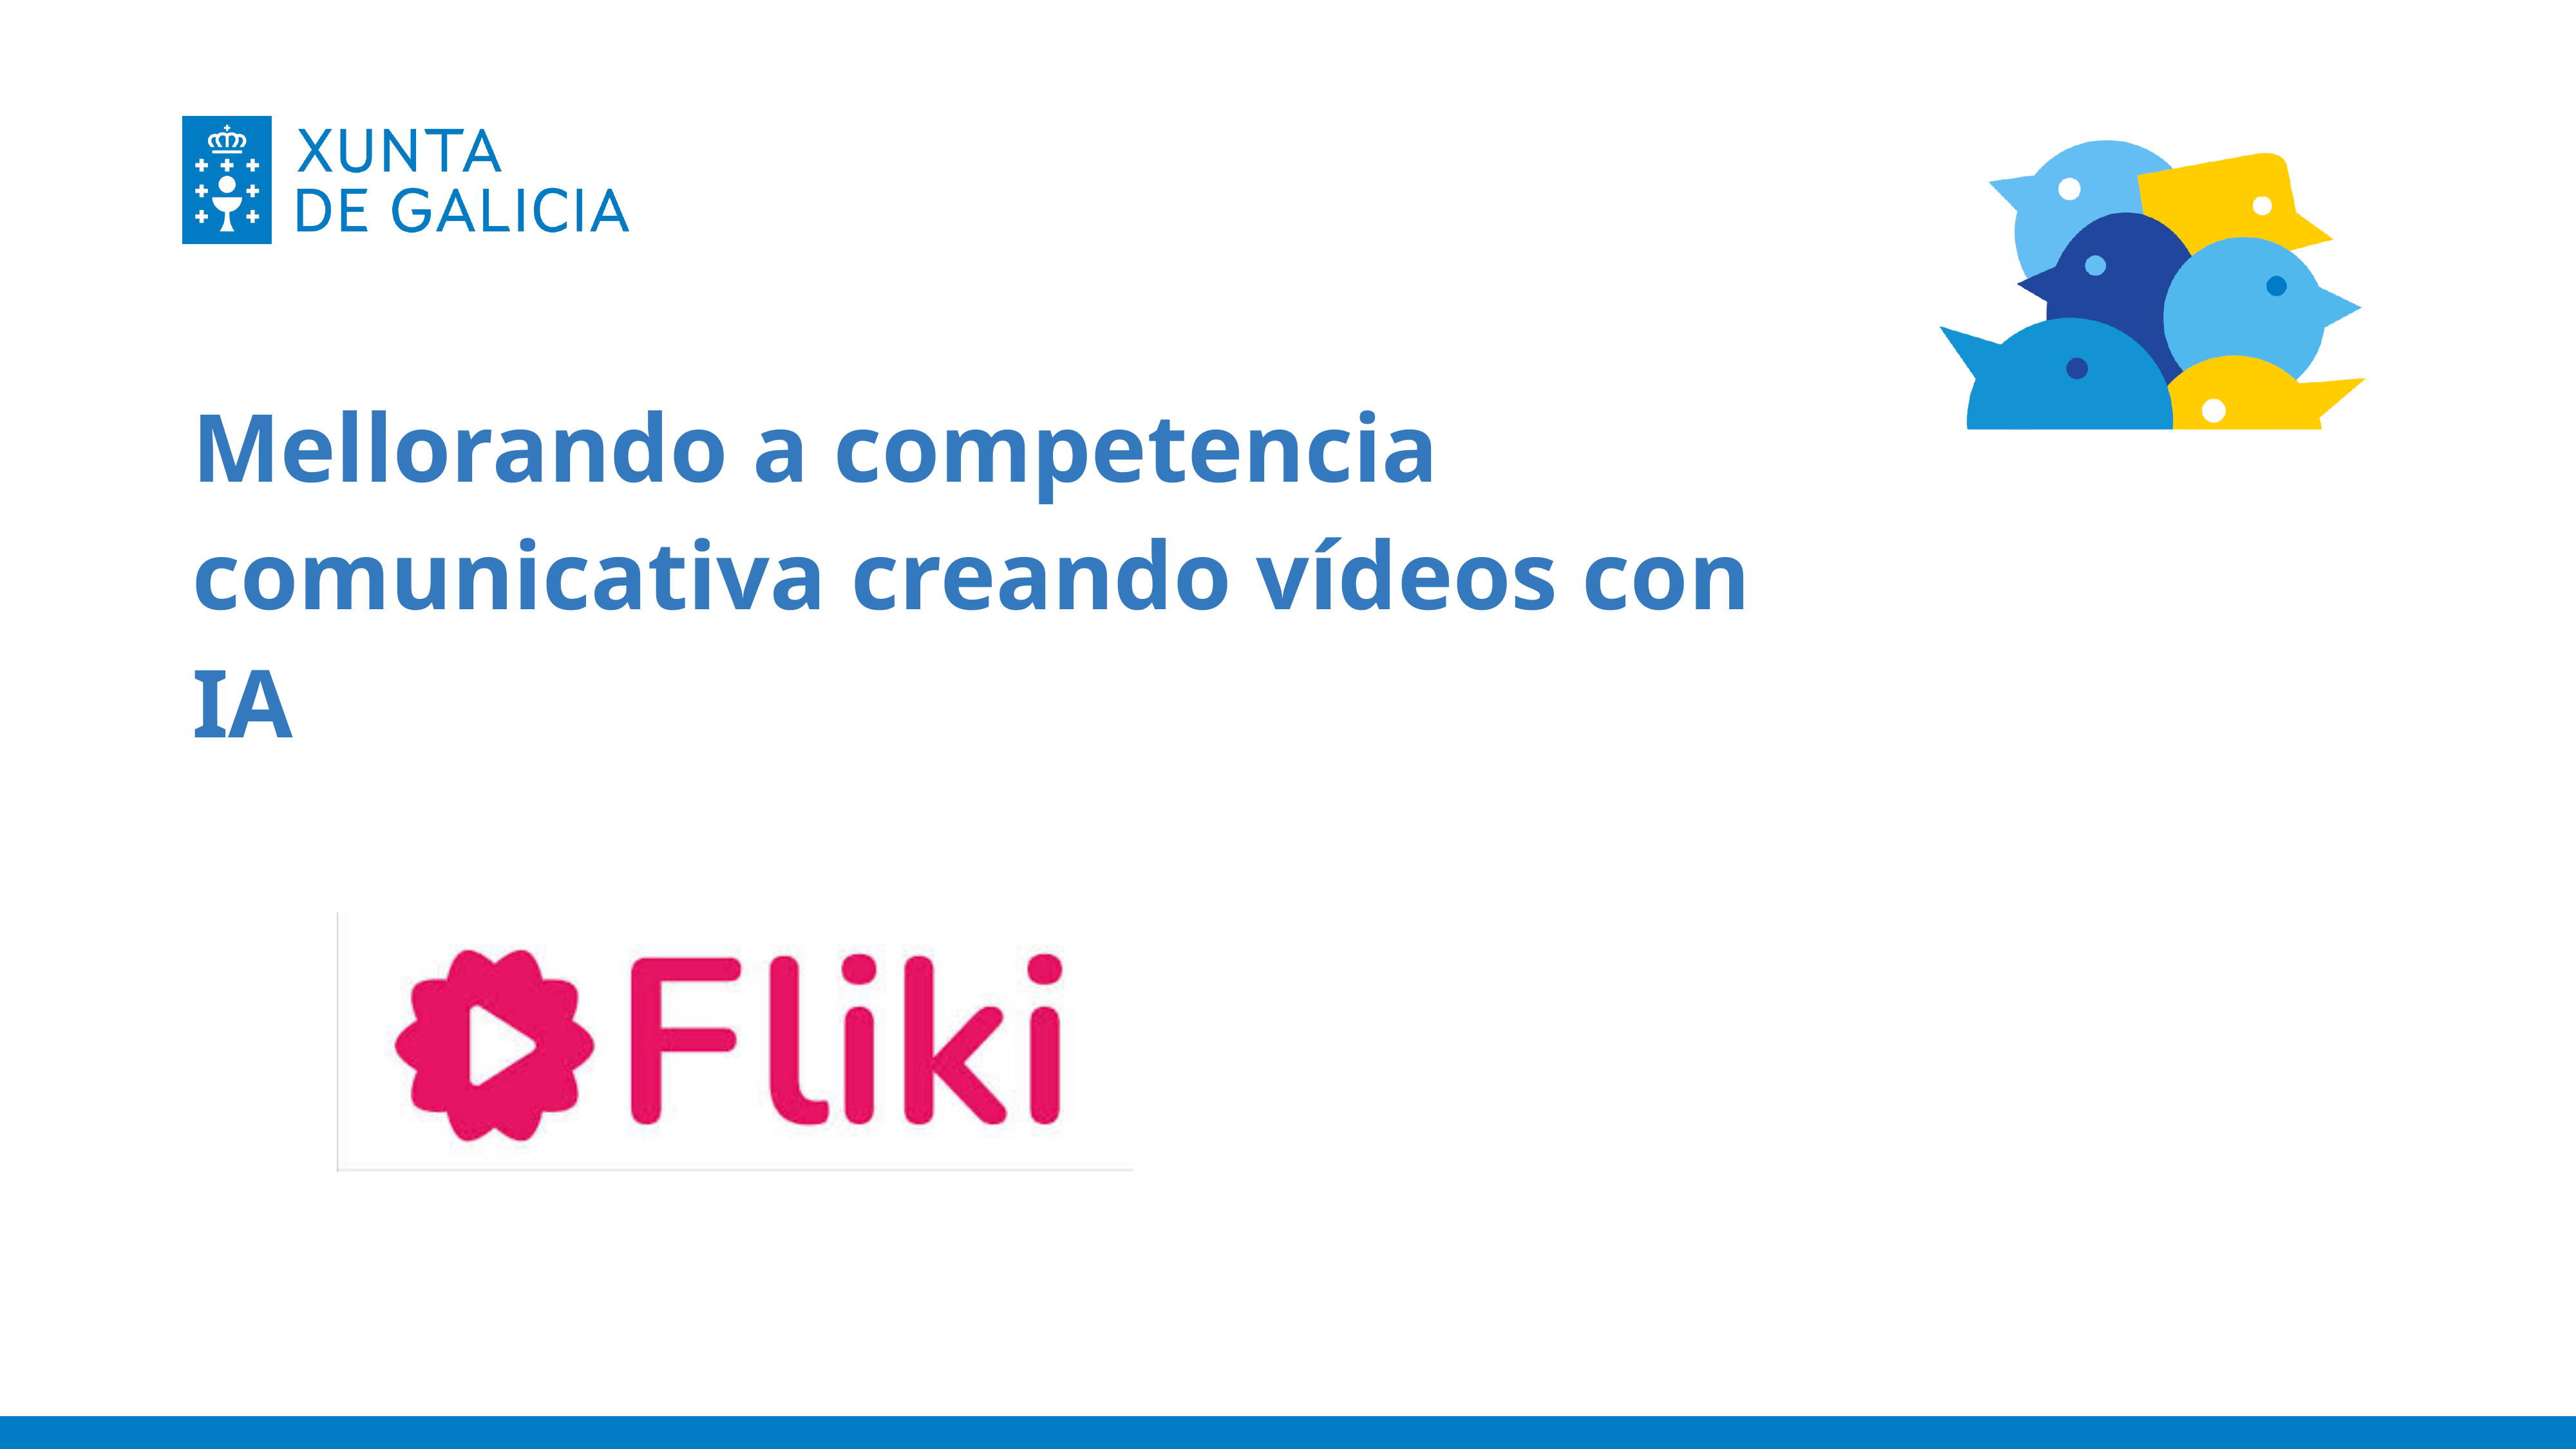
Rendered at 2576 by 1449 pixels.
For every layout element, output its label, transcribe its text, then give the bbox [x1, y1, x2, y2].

text_box [0, 1416, 2576, 1449]
picture [182, 116, 629, 244]
picture [1902, 121, 2396, 433]
text_box Mellorando a competencia comunicativa creando vídeos con IA [182, 377, 1795, 784]
picture [337, 913, 1133, 1171]
